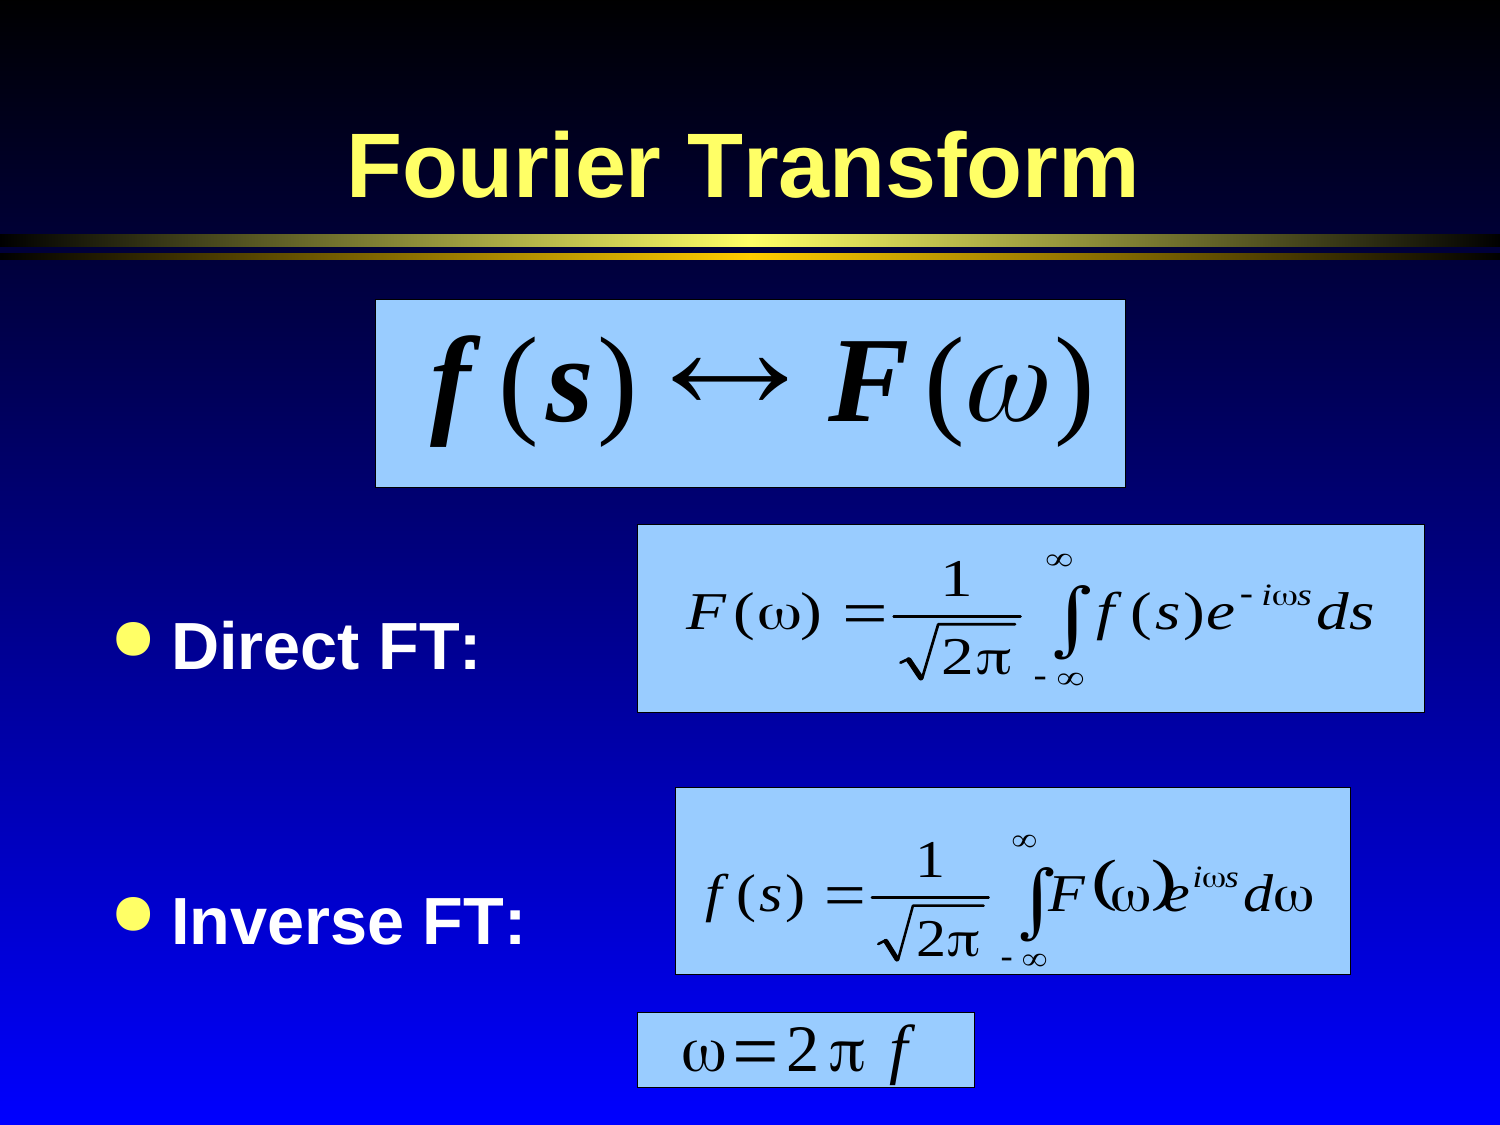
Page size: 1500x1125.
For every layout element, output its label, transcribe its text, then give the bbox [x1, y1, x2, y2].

chart [383, 299, 1126, 483]
chart [685, 813, 1321, 982]
text_box [637, 1051, 975, 1088]
chart [675, 1012, 930, 1087]
text_box [637, 524, 1425, 713]
list Direct FT: Inverse FT: [99, 602, 1388, 1051]
text_box [375, 299, 1126, 488]
title Fourier Transform [99, 37, 1388, 225]
chart [675, 532, 1388, 701]
